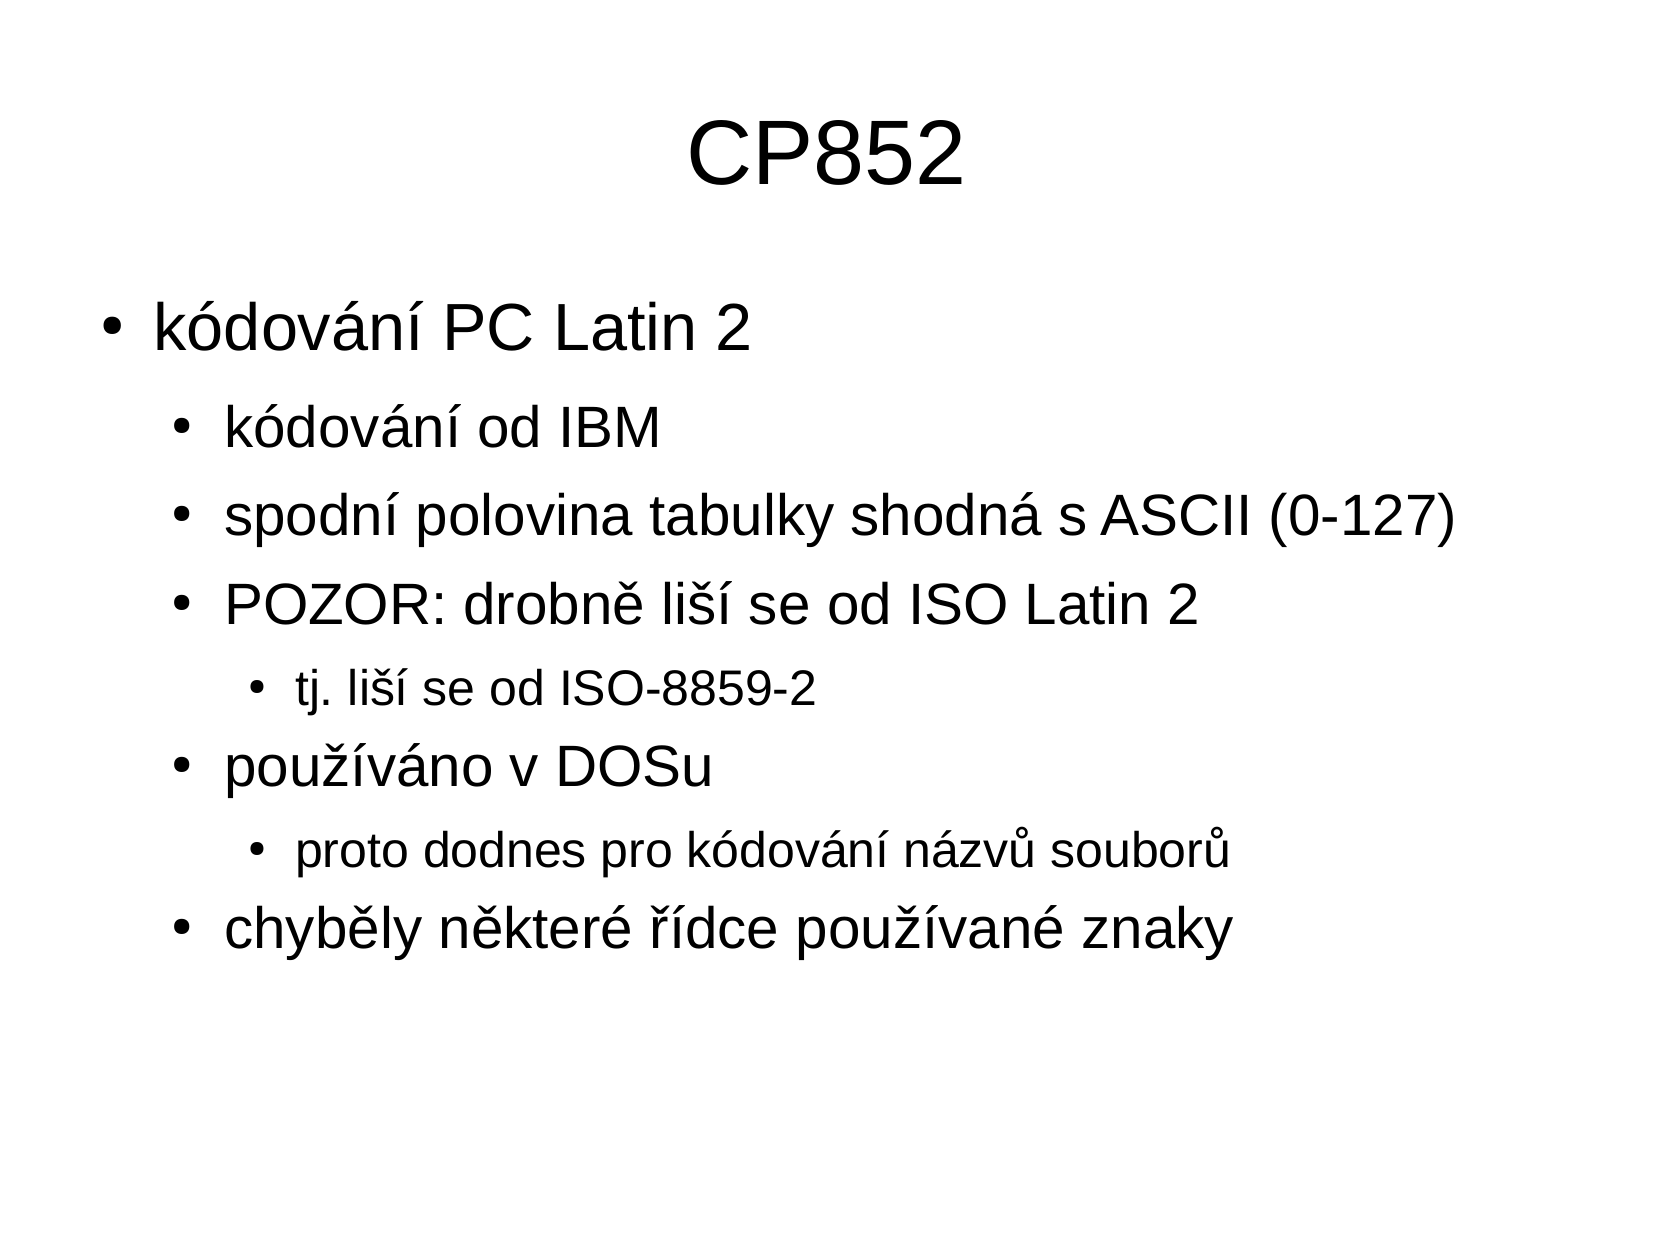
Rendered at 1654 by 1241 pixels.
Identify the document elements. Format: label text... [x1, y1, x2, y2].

list kódování PC Latin 2 kódování od IBM spodní polovina tabulky shodná s ASCII (0-127) POZOR: drobně liší se od ISO Latin 2 tj. liší se od ISO-8859-2 používáno v DOSu proto dodnes pro kódování názvů souborů chyběly některé řídce používané znaky [82, 290, 1571, 1010]
title CP852 [82, 49, 1571, 257]
